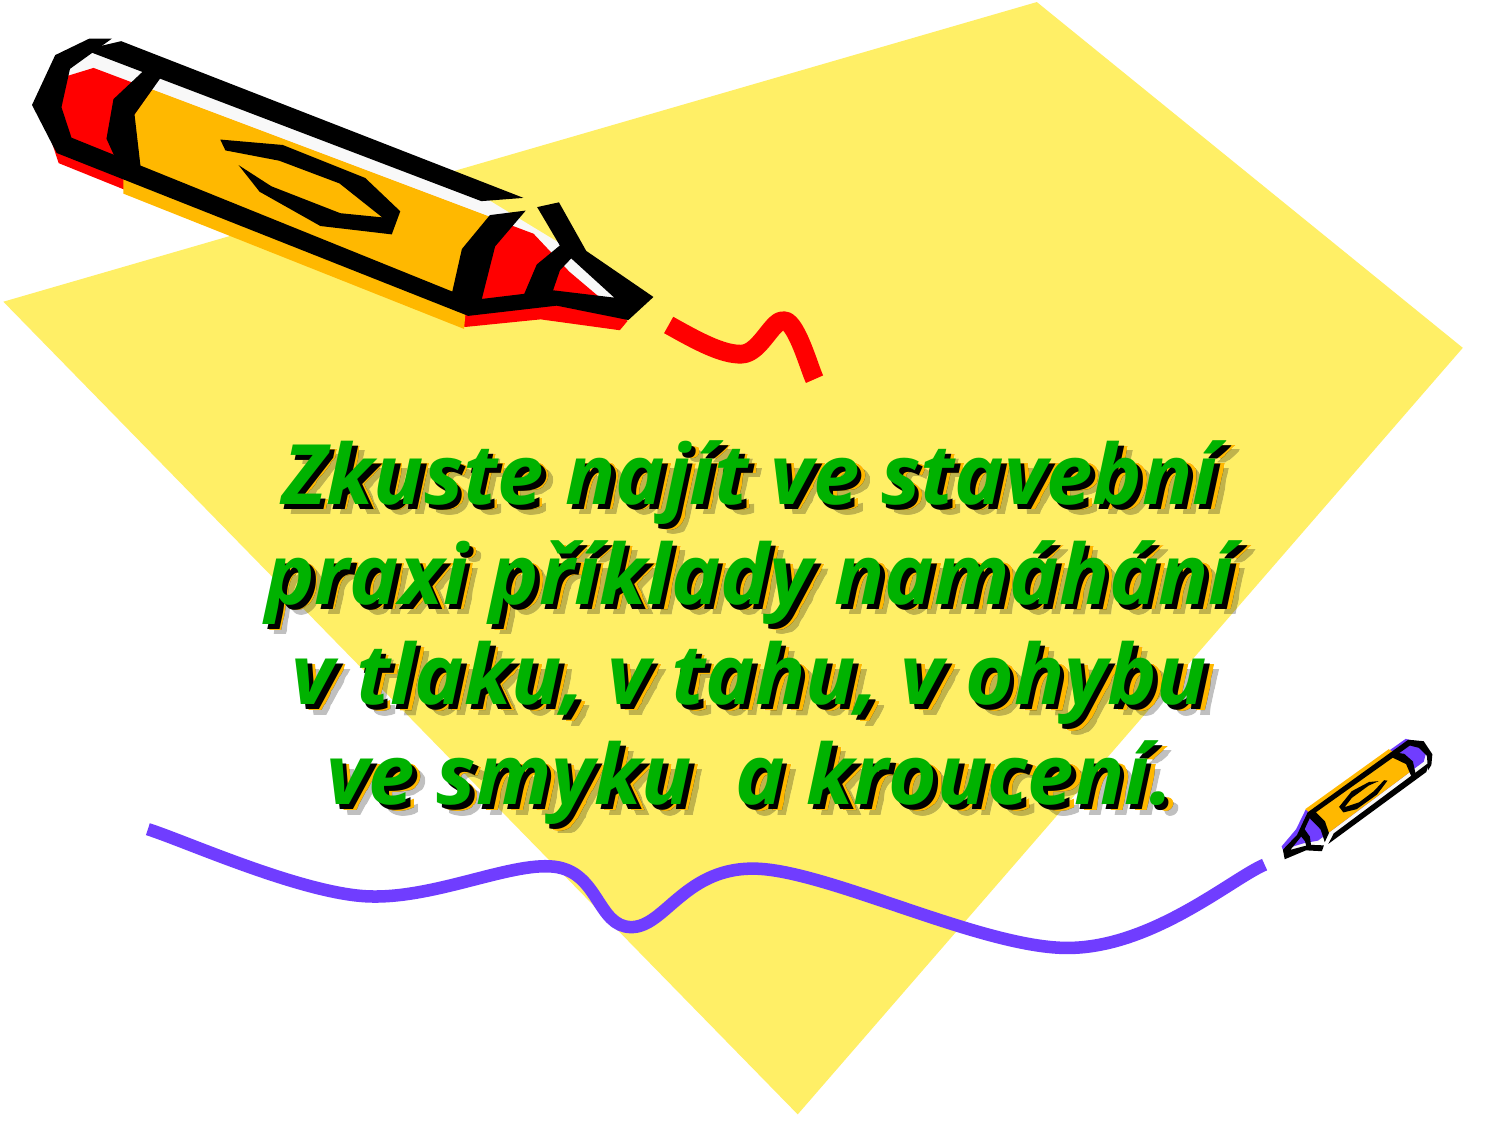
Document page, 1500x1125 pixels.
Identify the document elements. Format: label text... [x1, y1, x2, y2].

title Zkuste najít ve stavební praxi příklady namáhání v tlaku, v tahu, v ohybu ve smyku a kroucení. [225, 414, 1276, 787]
